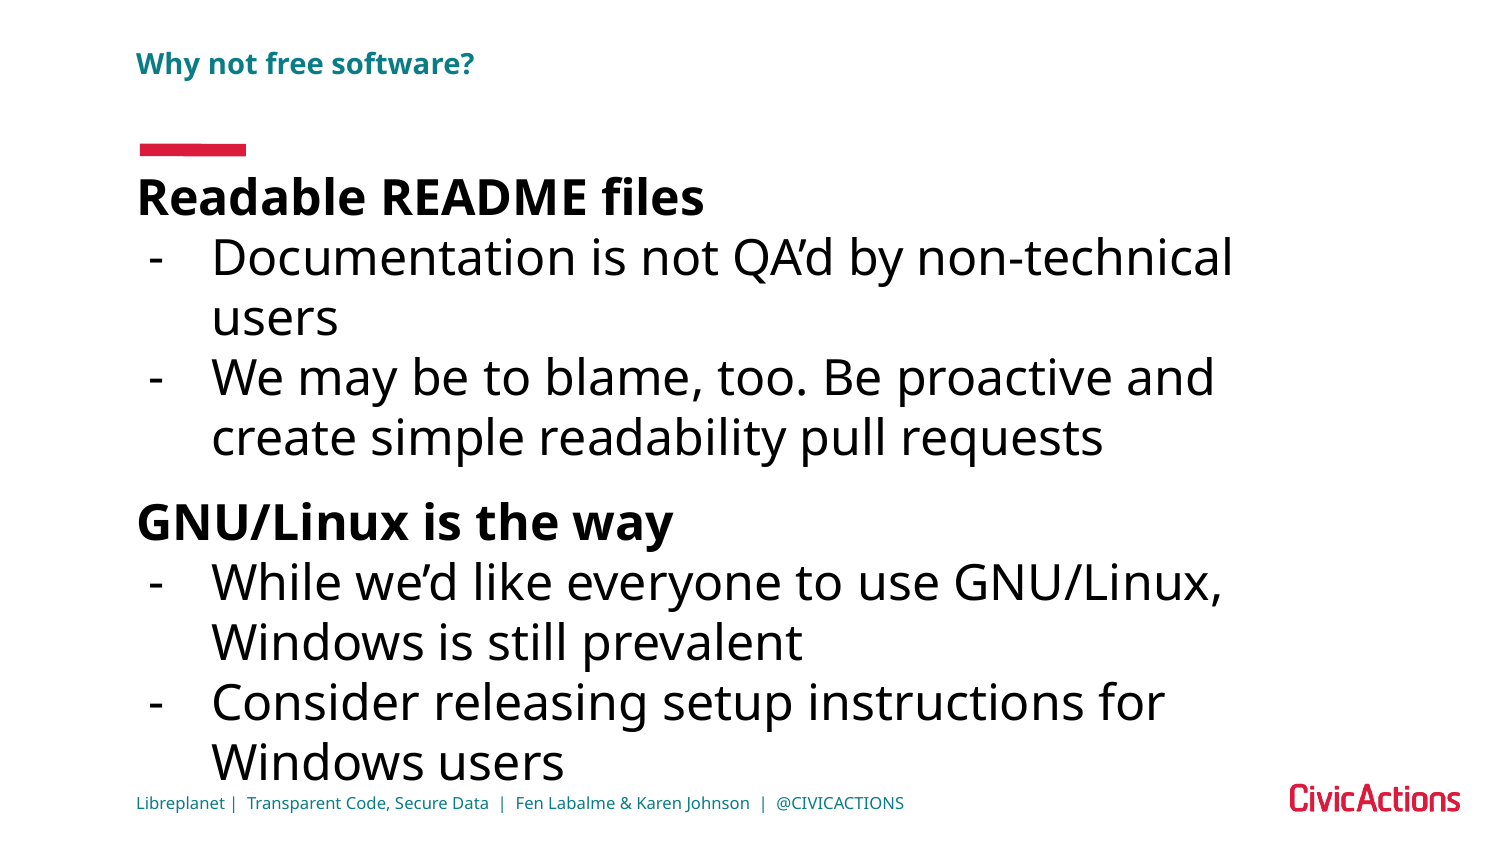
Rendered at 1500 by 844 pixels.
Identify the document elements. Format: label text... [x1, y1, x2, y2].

text_box Libreplanet | Transparent Code, Secure Data | Fen Labalme & Karen Johnson | @CIVICACTIONS [121, 778, 1467, 817]
list Readable README files Documentation is not QA’d by non-technical users We may be to blame, too. Be proactive and create simple readability pull requests GNU/Linux is the way While we’d like everyone to use GNU/Linux, Windows is still prevalent Consider releasing setup instructions for Windows users [121, 150, 1375, 750]
title Why not free software? [121, 30, 1375, 112]
